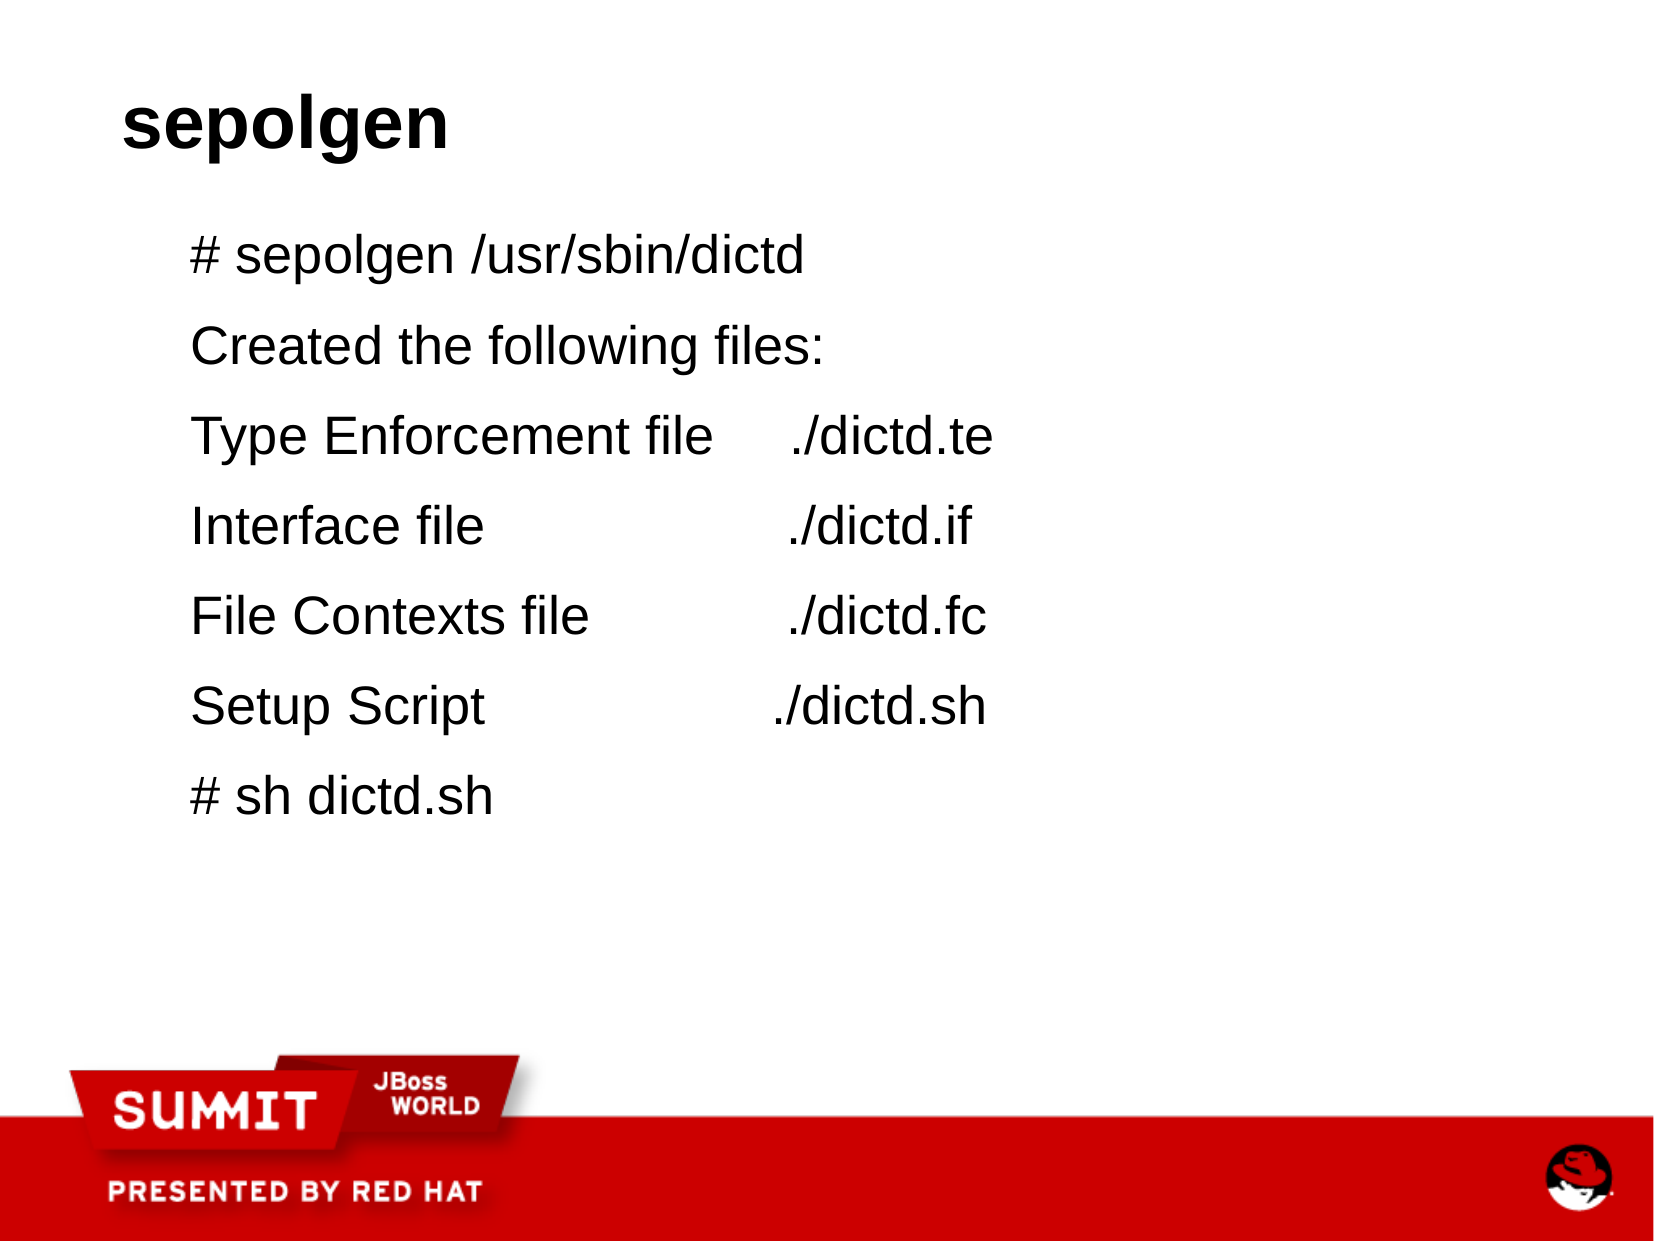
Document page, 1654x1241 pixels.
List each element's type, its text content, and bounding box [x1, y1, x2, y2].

picture [0, 1043, 1654, 1241]
title sepolgen [121, 19, 1534, 227]
list # sepolgen /usr/sbin/dictd Created the following files: Type Enforcement file ./dictd.te Interface file ./dictd.if File Contexts file ./dictd.fc Setup Script ./dictd.sh # sh dictd.sh [178, 225, 1570, 1147]
